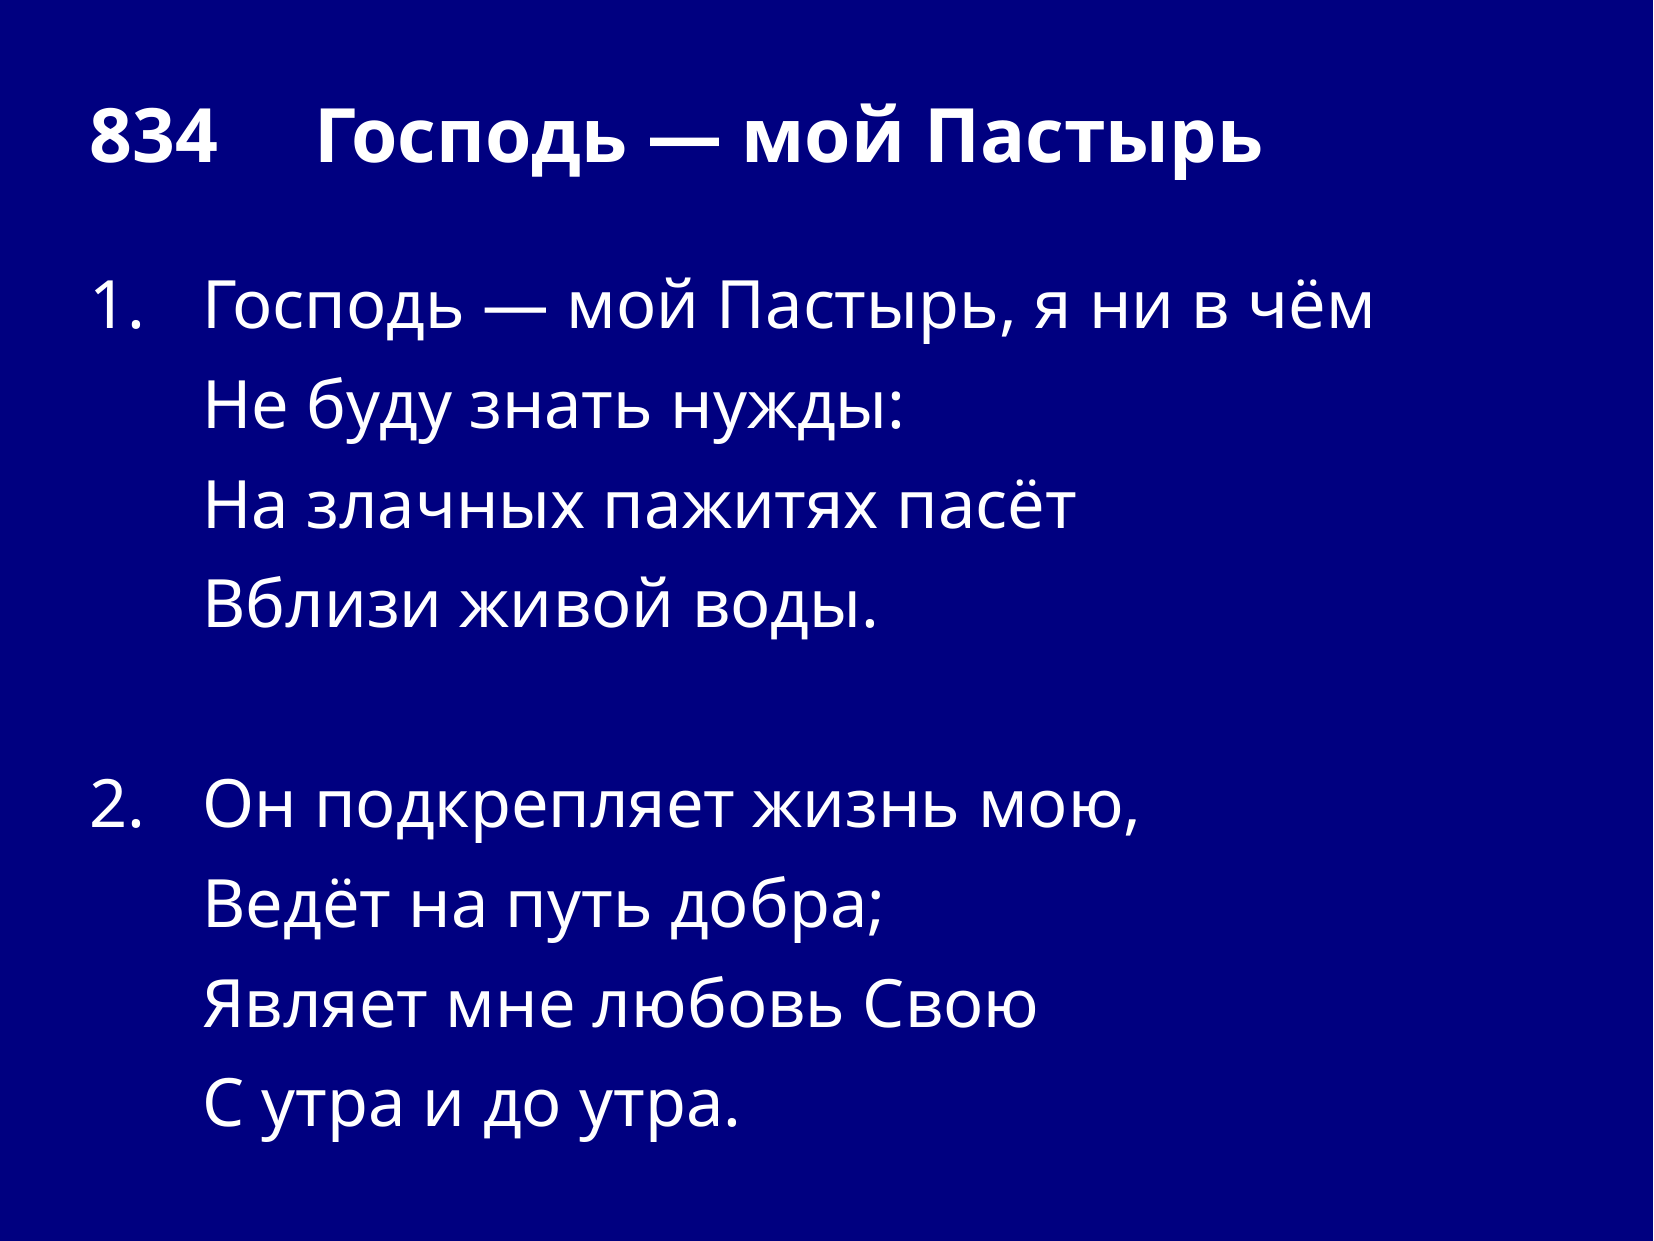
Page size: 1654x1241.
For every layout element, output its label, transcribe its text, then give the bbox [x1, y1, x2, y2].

text_box 1. Господь — мой Пастырь, я ни в чём Не буду знать нужды: На злачных пажитях пасёт Вблизи живой воды. 2. Он подкрепляет жизнь мою, Ведёт на путь добра; Являет мне любовь Свою С утра и до утра. [75, 188, 1576, 1163]
text_box 834 Господь — мой Пастырь [75, 75, 1576, 188]
